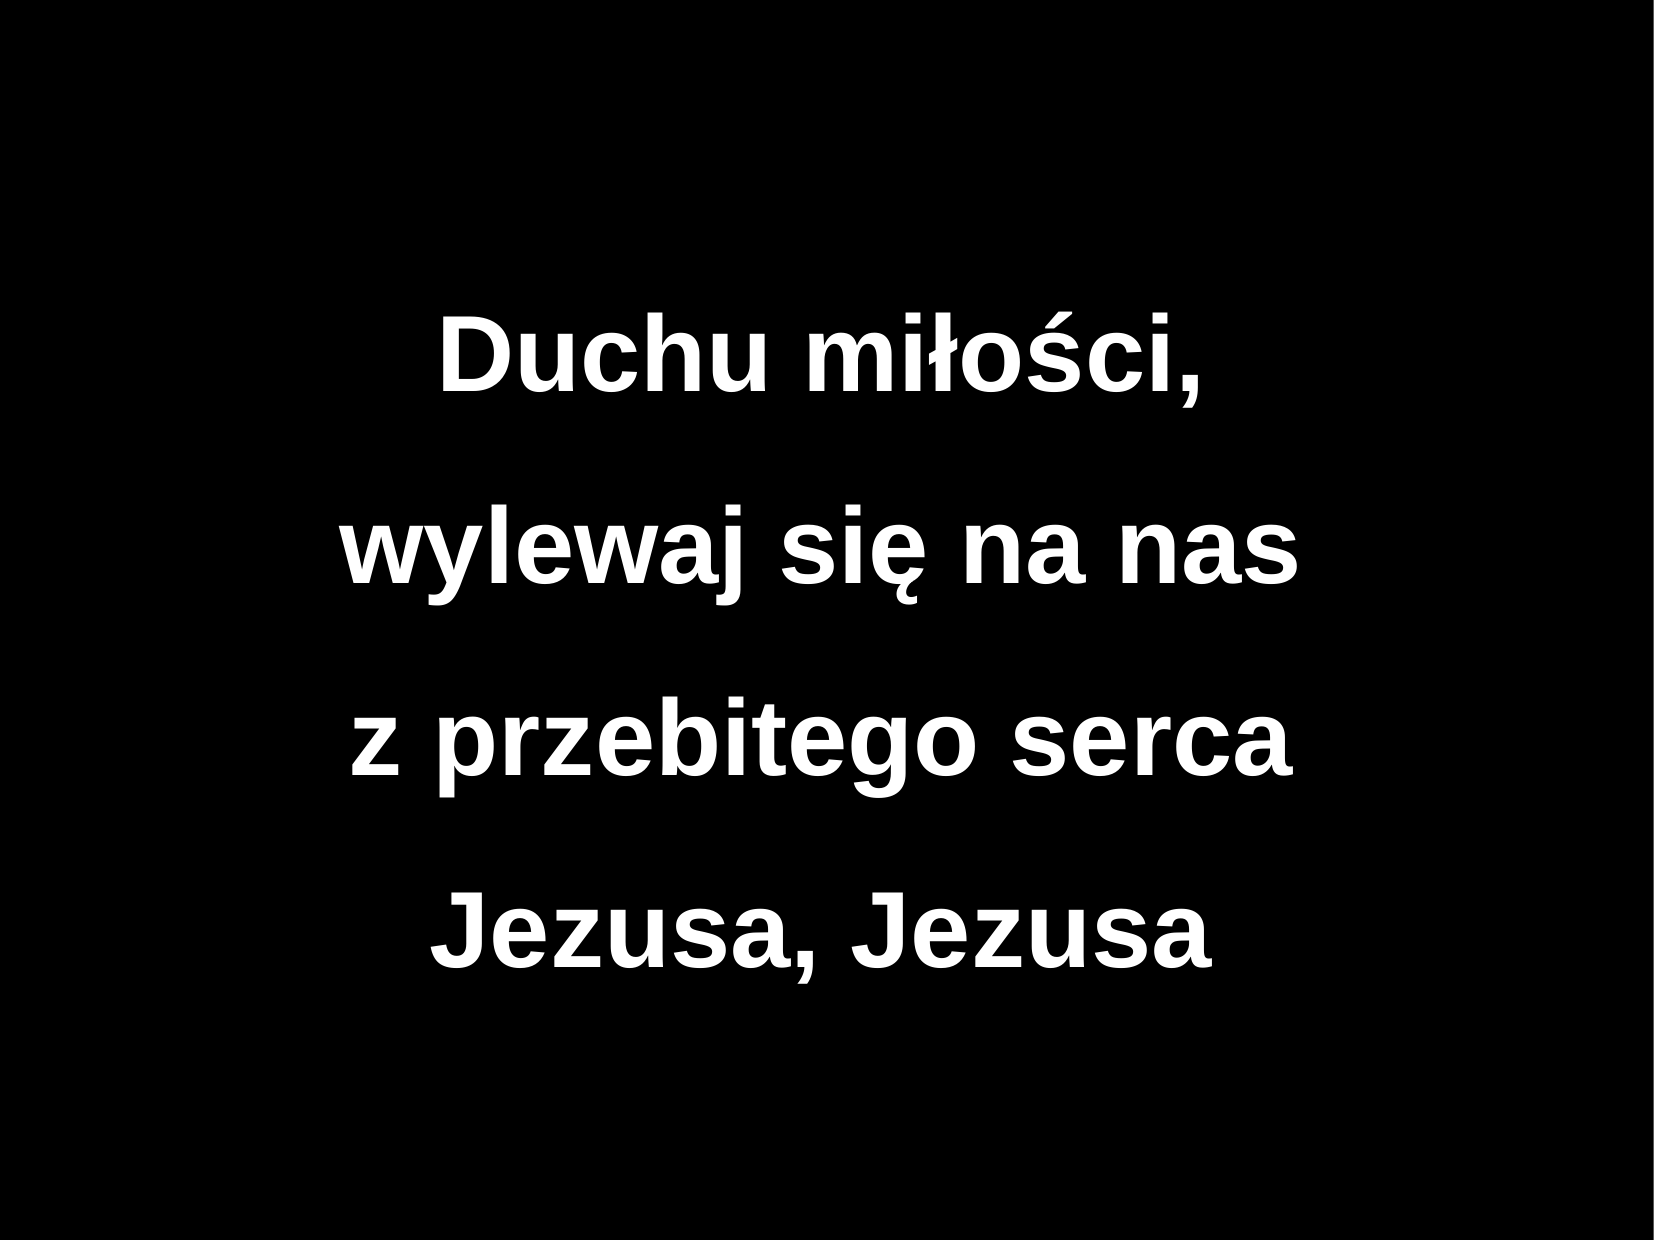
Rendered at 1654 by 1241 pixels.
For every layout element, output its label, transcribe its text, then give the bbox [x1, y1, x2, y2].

subtitle Duchu miłości, wylewaj się na nas z przebitego serca Jezusa, Jezusa [0, 255, 1642, 985]
